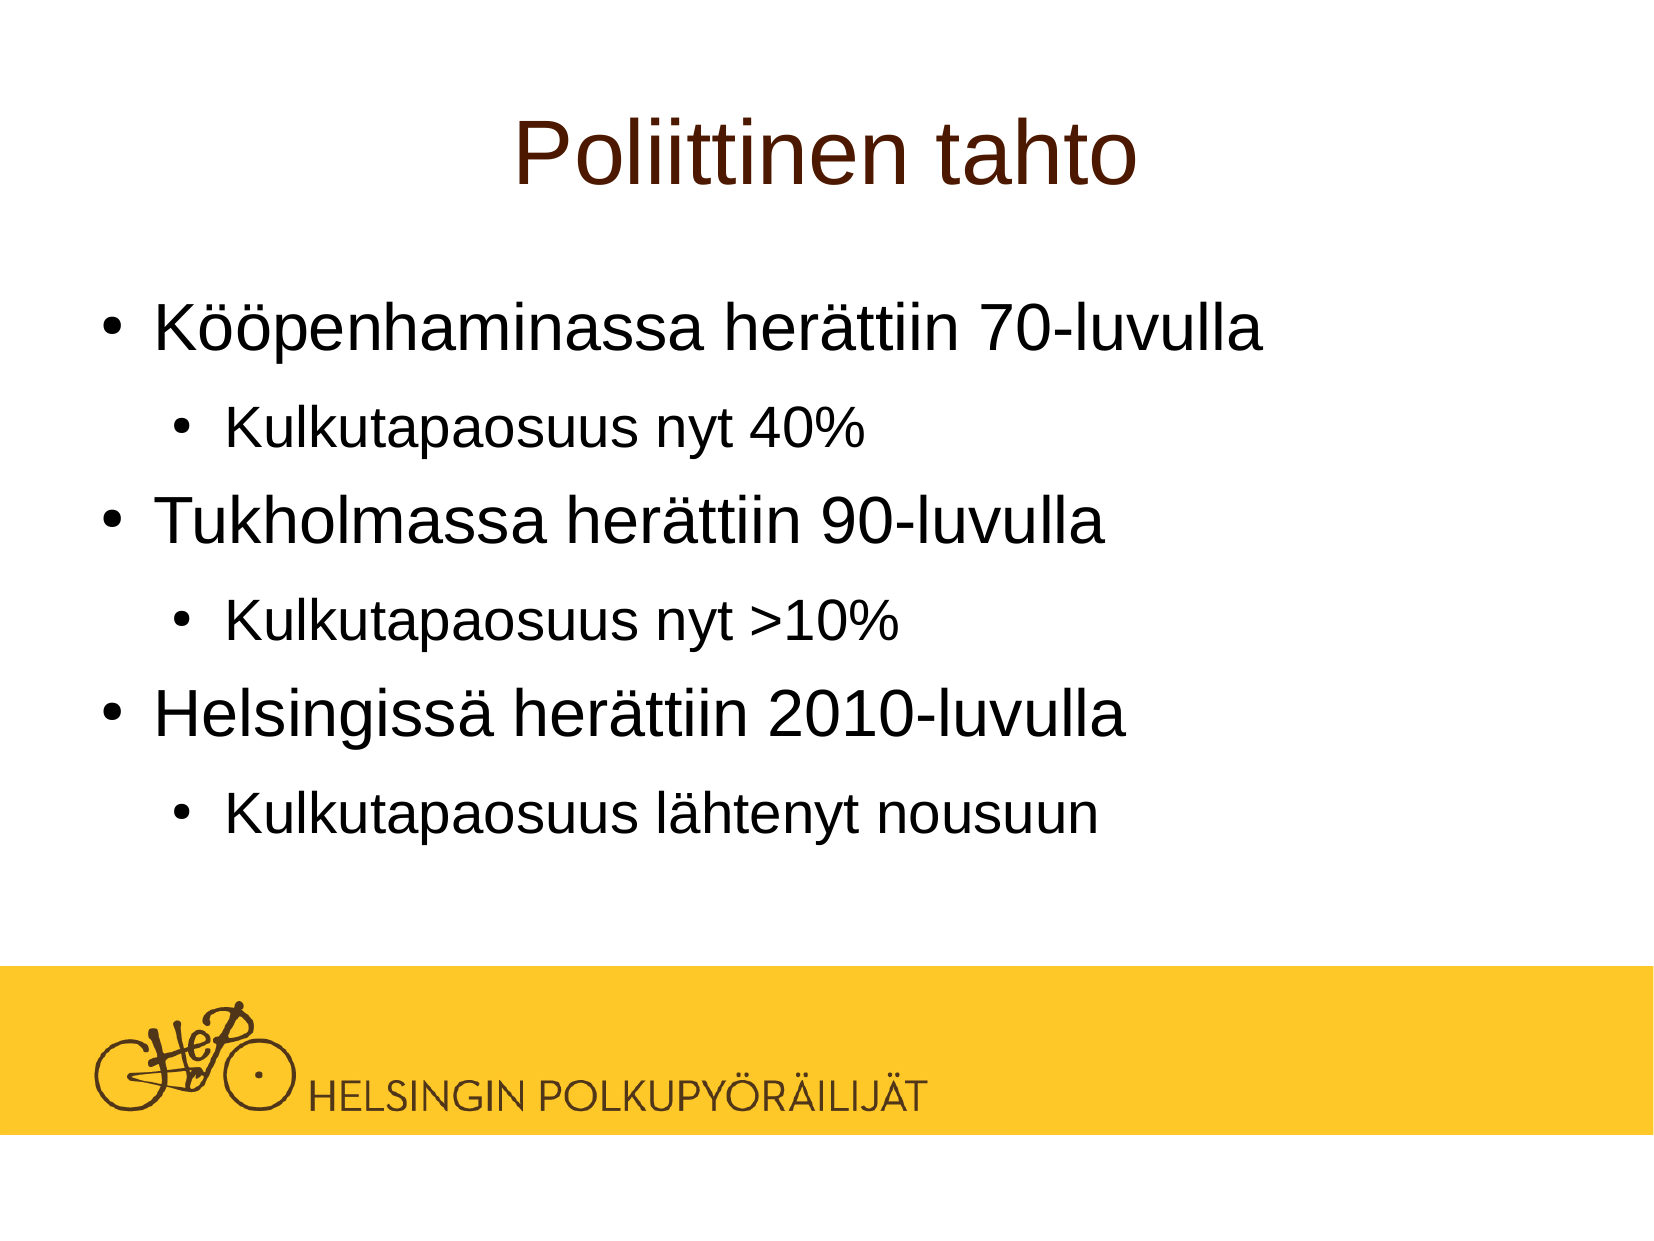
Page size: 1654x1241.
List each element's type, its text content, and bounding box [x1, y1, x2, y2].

title Poliittinen tahto [82, 49, 1571, 257]
list Kööpenhaminassa herättiin 70-luvulla Kulkutapaosuus nyt 40% Tukholmassa herättiin 90-luvulla Kulkutapaosuus nyt >10% Helsingissä herättiin 2010-luvulla Kulkutapaosuus lähtenyt nousuun [82, 290, 1571, 943]
picture [0, 966, 1654, 1135]
